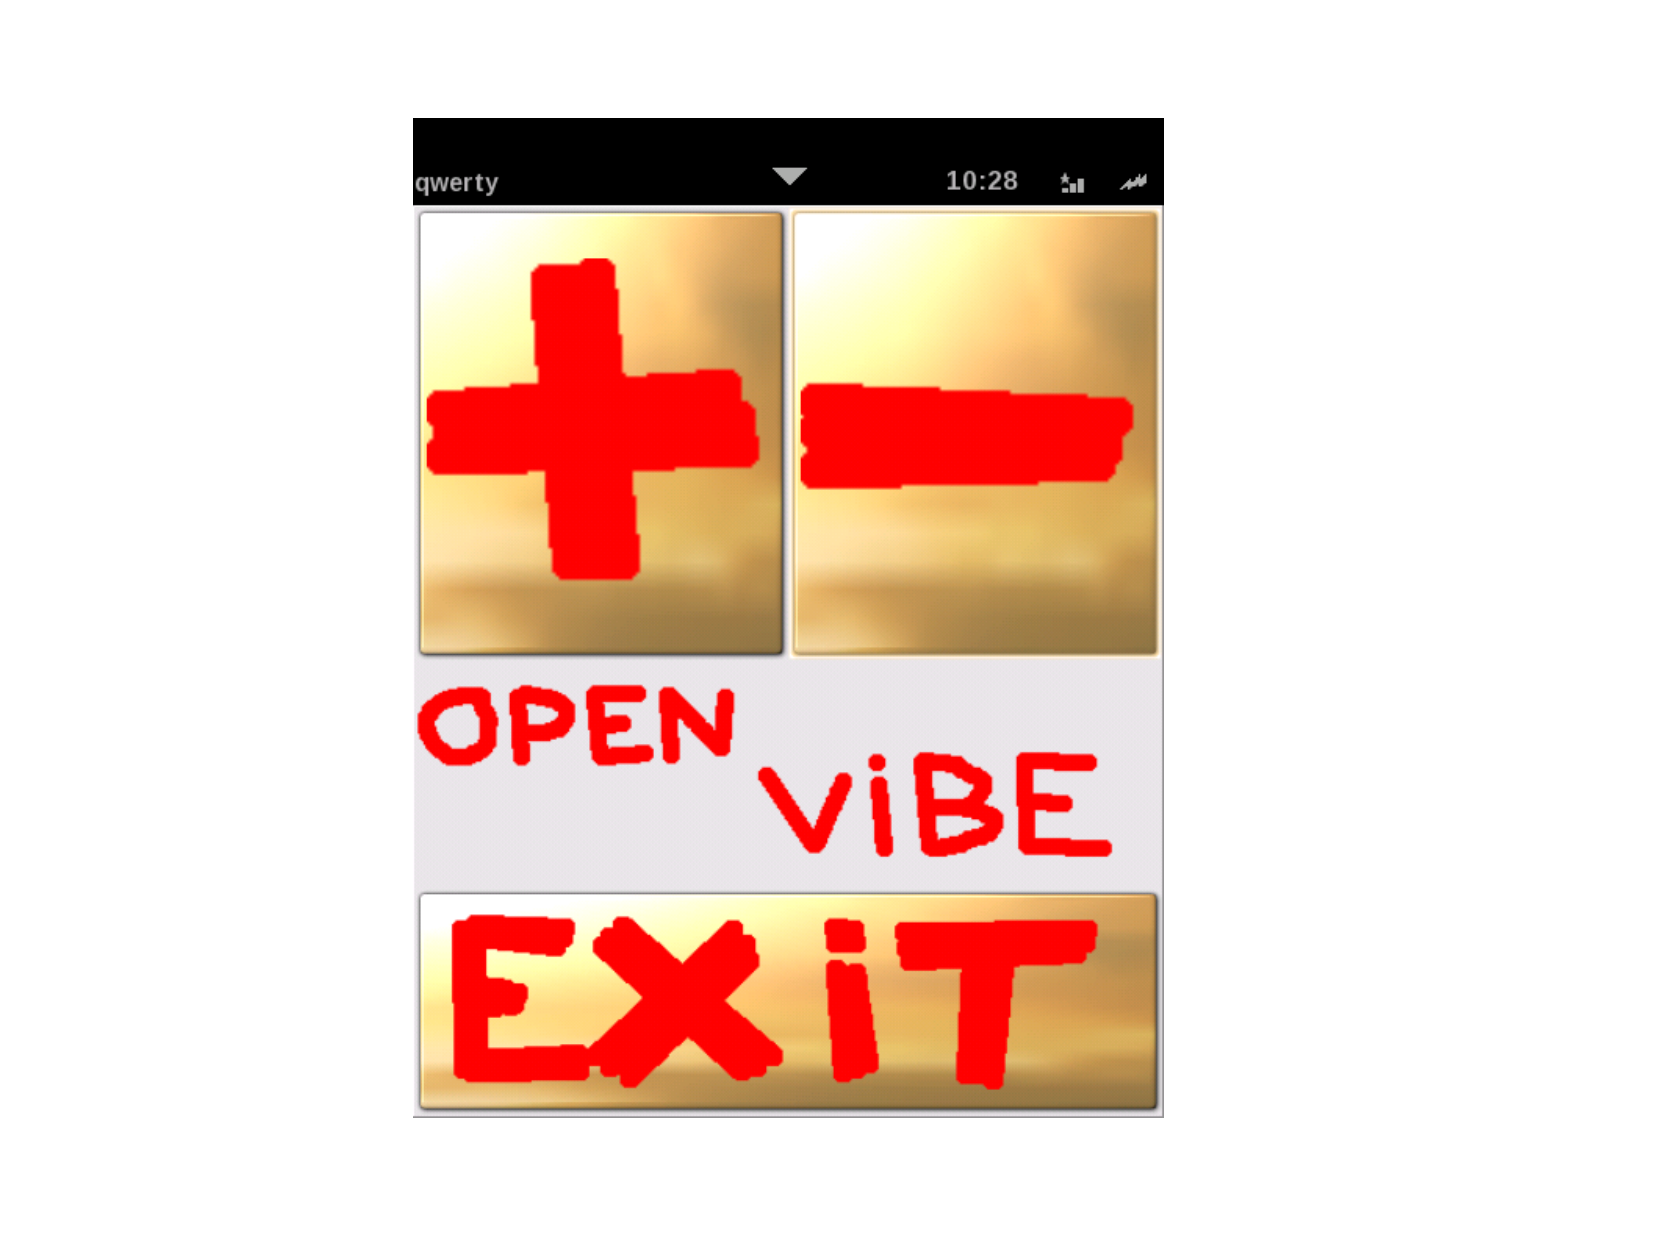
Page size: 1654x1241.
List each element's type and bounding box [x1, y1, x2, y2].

picture [413, 118, 1164, 1119]
